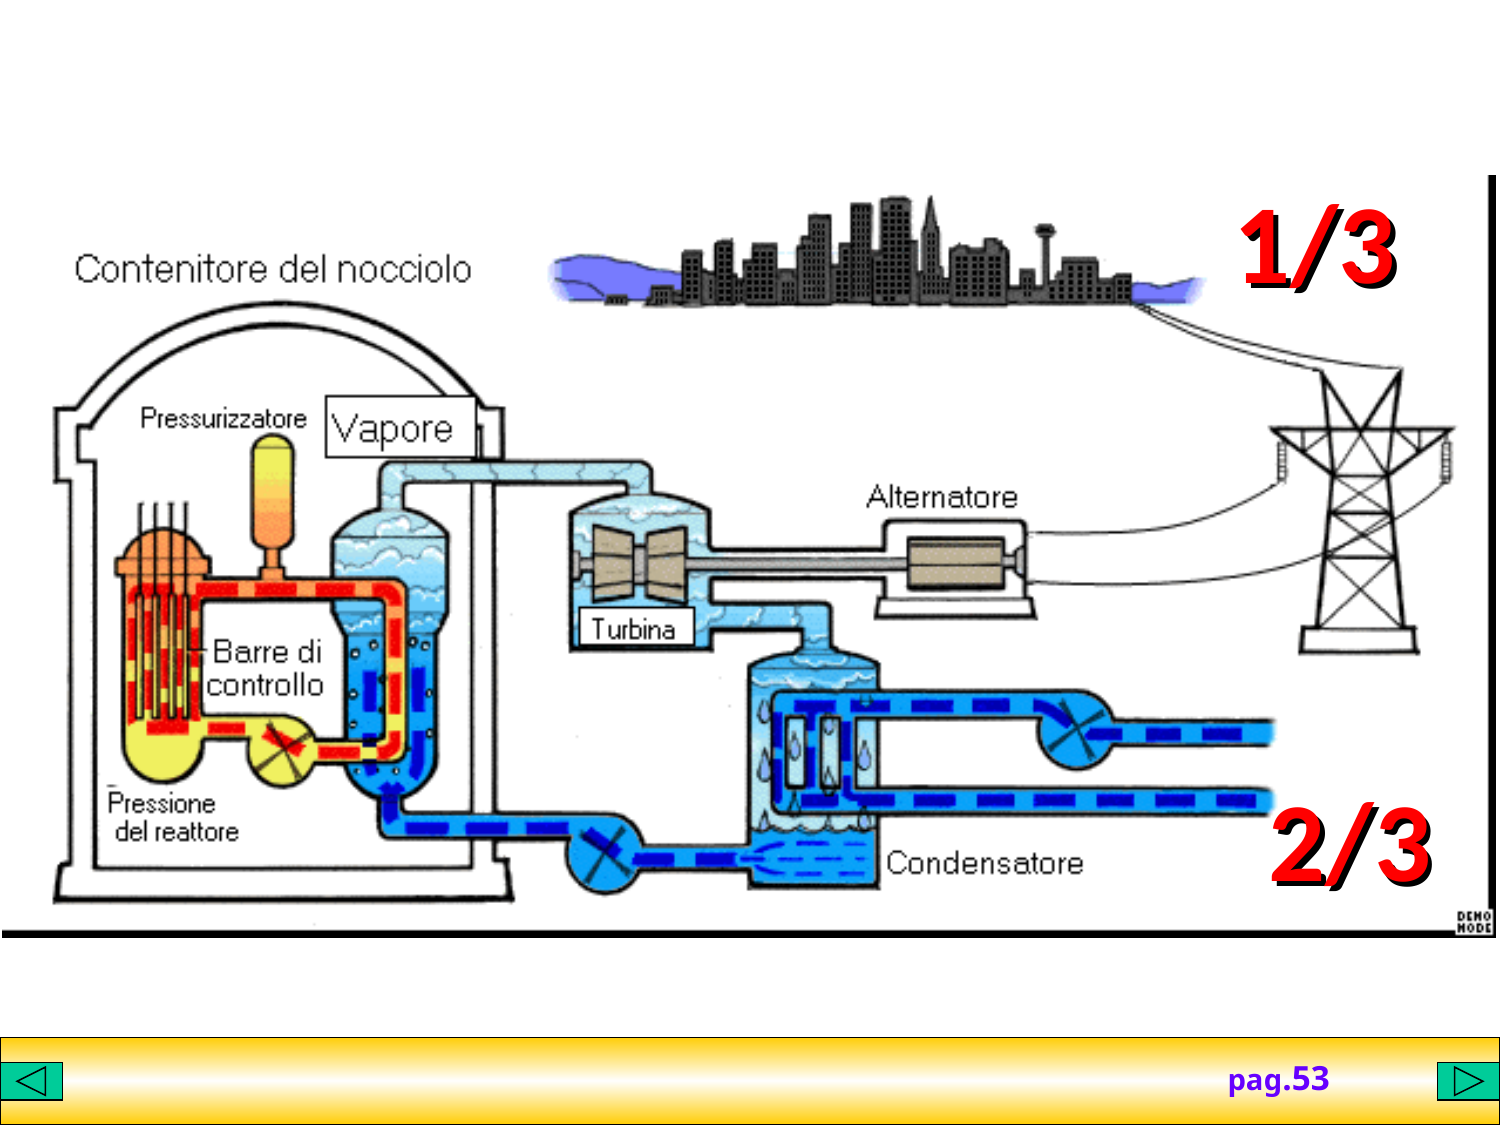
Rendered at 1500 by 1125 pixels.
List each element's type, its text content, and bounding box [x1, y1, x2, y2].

picture [2, 175, 1496, 938]
text_box 1/3 [1218, 164, 1447, 315]
text_box 2/3 [1253, 761, 1482, 912]
